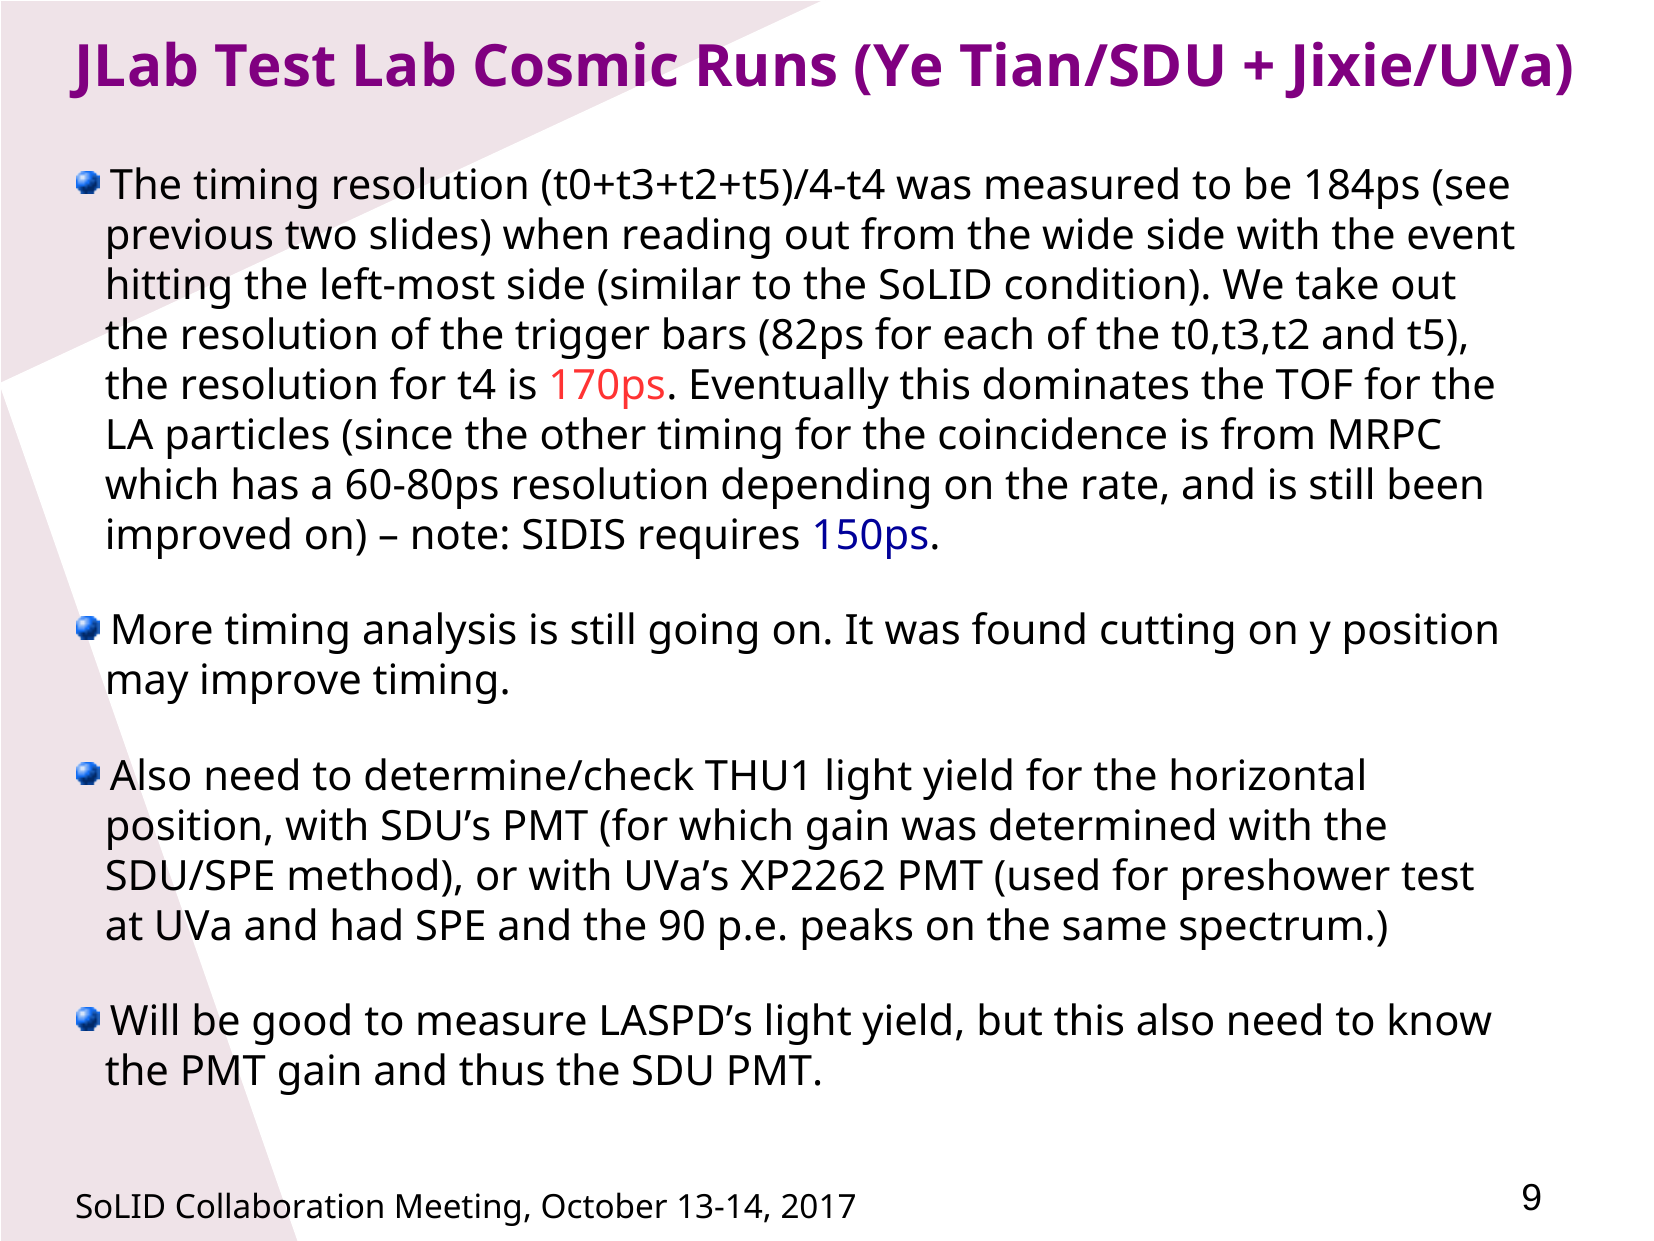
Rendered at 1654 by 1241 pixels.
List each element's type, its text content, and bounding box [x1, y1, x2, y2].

title JLab Test Lab Cosmic Runs (Ye Tian/SDU + Jixie/UVa) [0, 27, 1651, 89]
text_box The timing resolution (t0+t3+t2+t5)/4-t4 was measured to be 184ps (see previous two slides) when reading out from the wide side with the event hitting the left-most side (similar to the SoLID condition). We take out the resolution of the trigger bars (82ps for each of the t0,t3,t2 and t5), the resolution for t4 is 170ps. Eventually this dominates the TOF for the LA particles (since the other timing for the coincidence is from MRPC which has a 60-80ps resolution depending on the rate, and is still been improved on) – note: SIDIS requires 150ps. More timing analysis is still going on. It was found cutting on y position may improve timing. Also need to determine/check THU1 light yield for the horizontal position, with SDU’s PMT (for which gain was determined with the SDU/SPE method), or with UVa’s XP2262 PMT (used for preshower test at UVa and had SPE and the 90 p.e. peaks on the same spectrum.) Will be good to measure LASPD’s light yield, but this also need to know the PMT gain and thus the SDU PMT. [61, 150, 1538, 1101]
